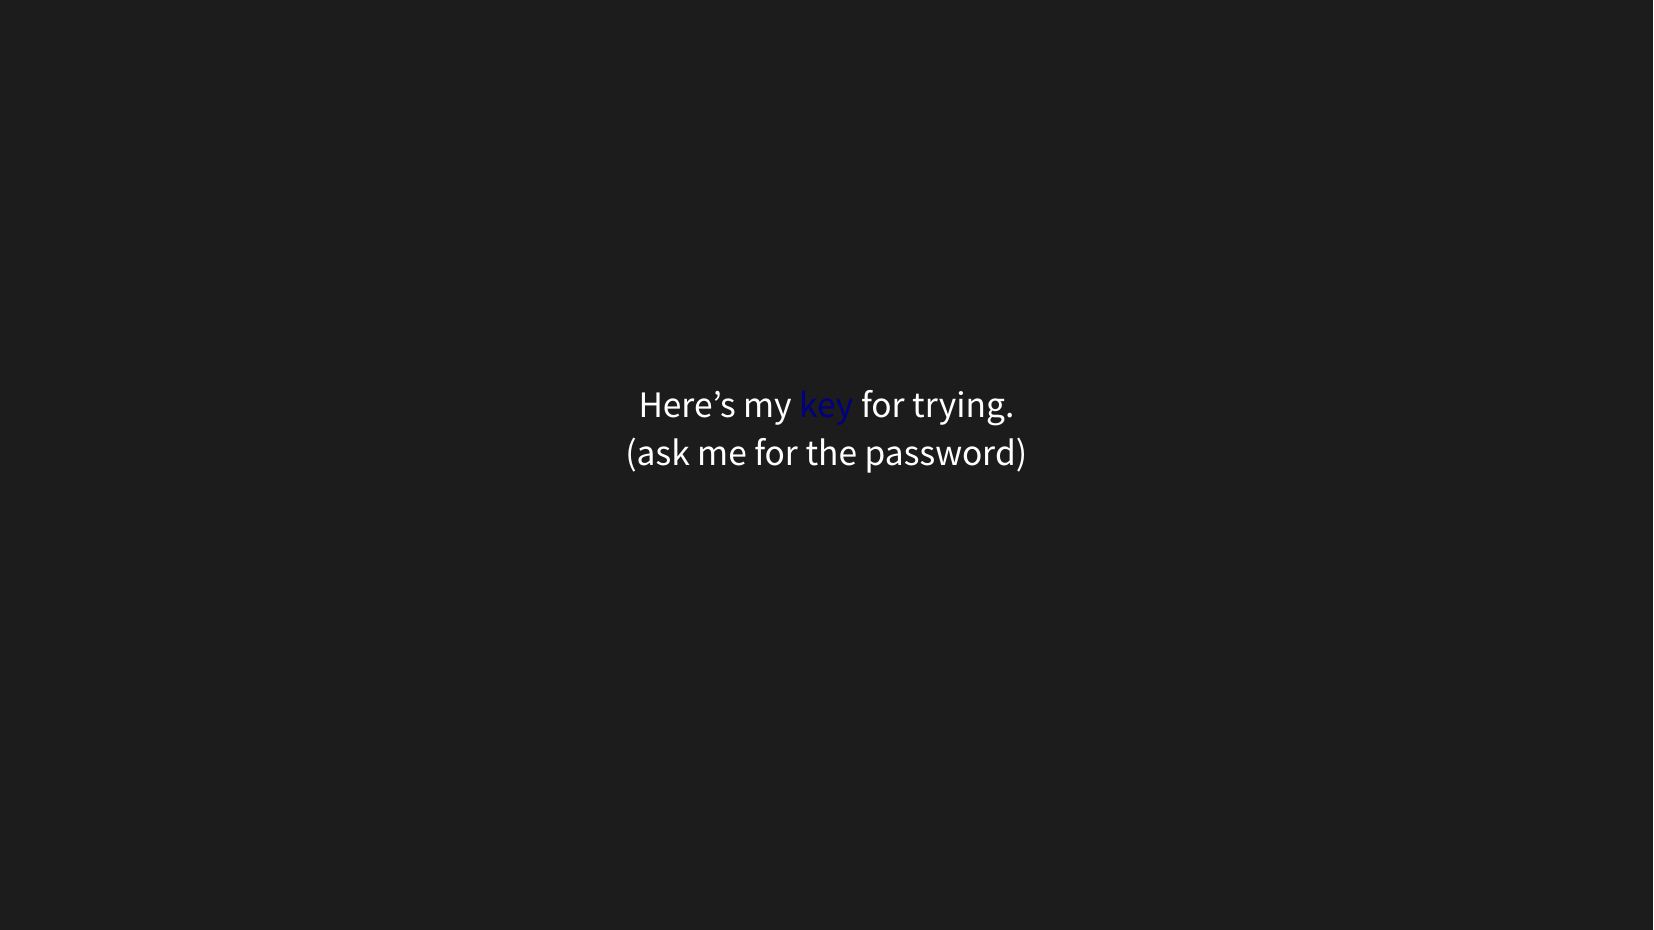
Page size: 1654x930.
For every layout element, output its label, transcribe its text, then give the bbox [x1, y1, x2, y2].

title Here’s my key for trying. (ask me for the password) [0, 255, 1653, 601]
